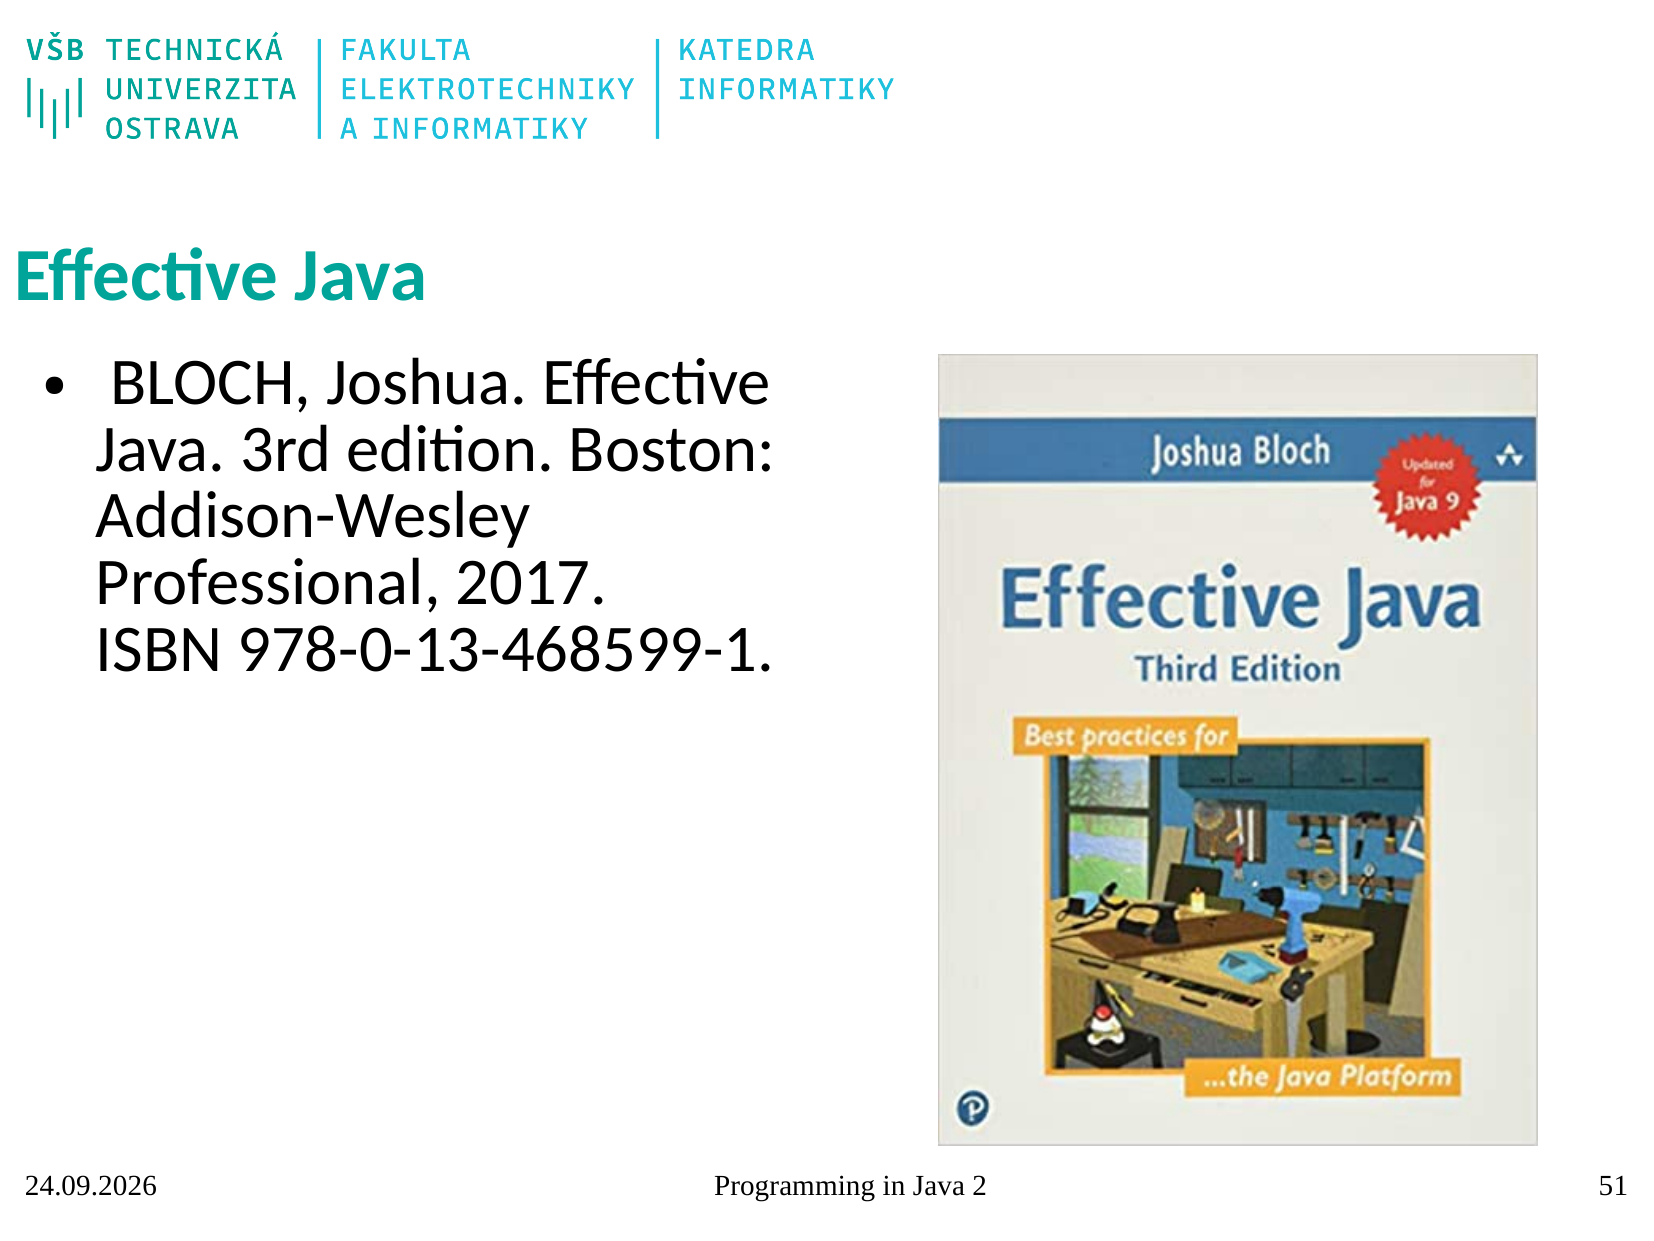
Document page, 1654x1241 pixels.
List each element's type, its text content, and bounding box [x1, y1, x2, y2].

list BLOCH, Joshua. Effective Java. 3rd edition. Boston: Addison-Wesley Professional, 2017. ISBN 978-0-13-468599-1. [24, 354, 808, 1146]
picture [26, 31, 894, 139]
title Effective Java [14, 165, 1619, 319]
picture [938, 354, 1538, 1146]
